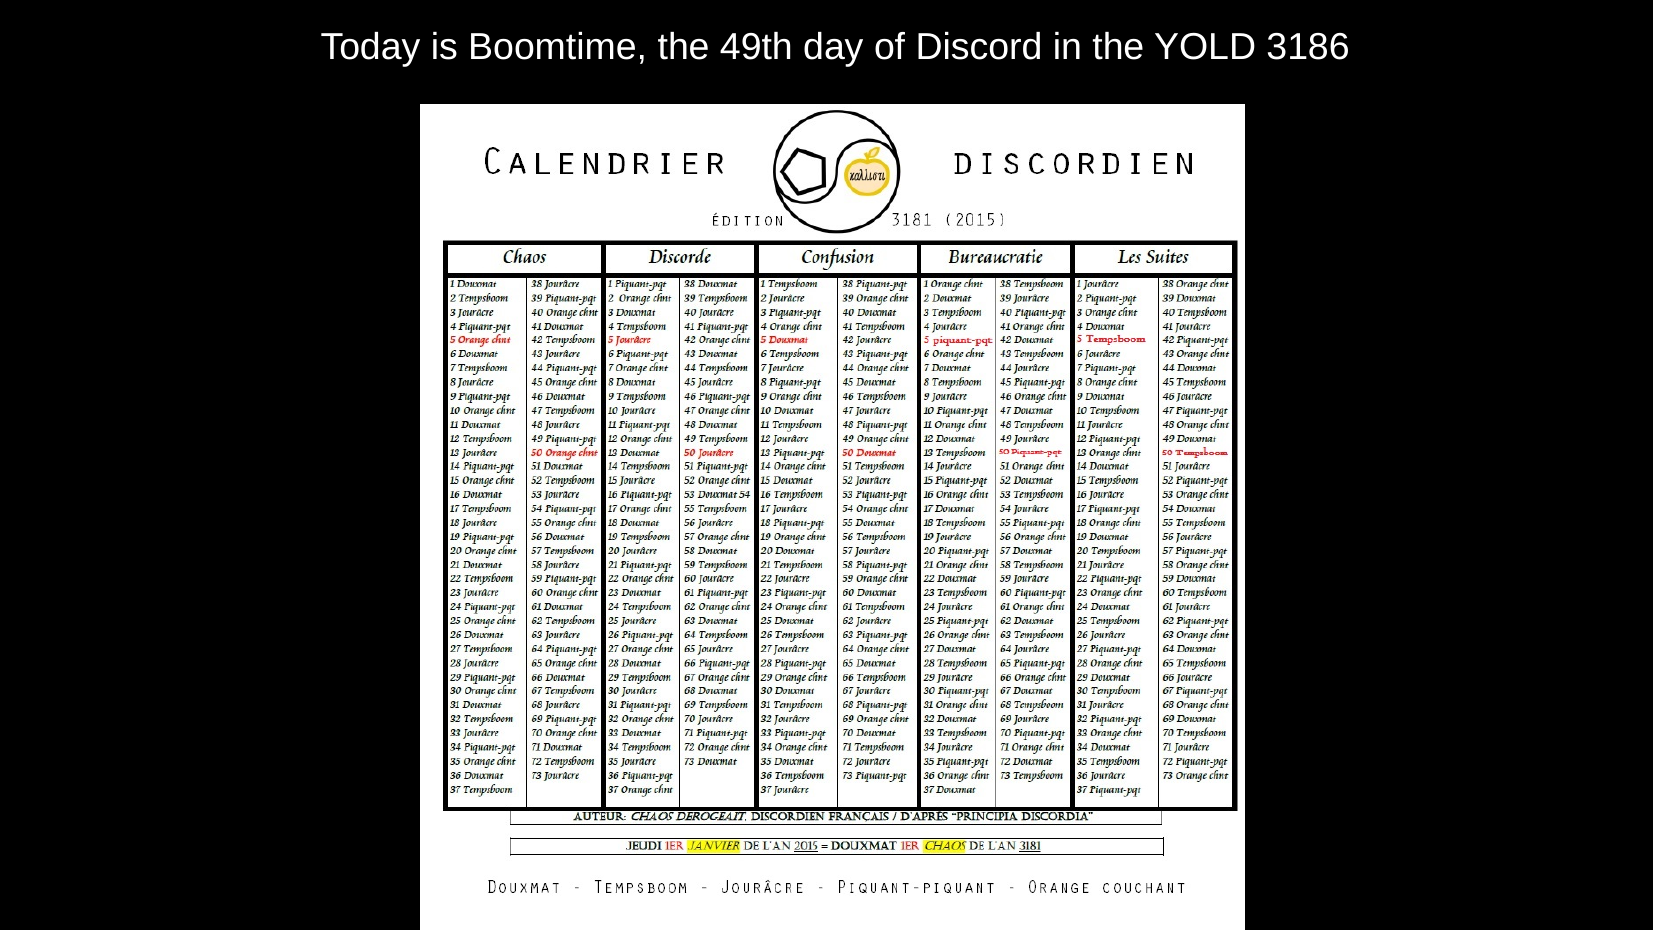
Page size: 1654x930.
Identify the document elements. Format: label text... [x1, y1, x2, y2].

picture [420, 104, 1245, 930]
text_box Today is Boomtime, the 49th day of Discord in the YOLD 3186 [305, 18, 1366, 76]
